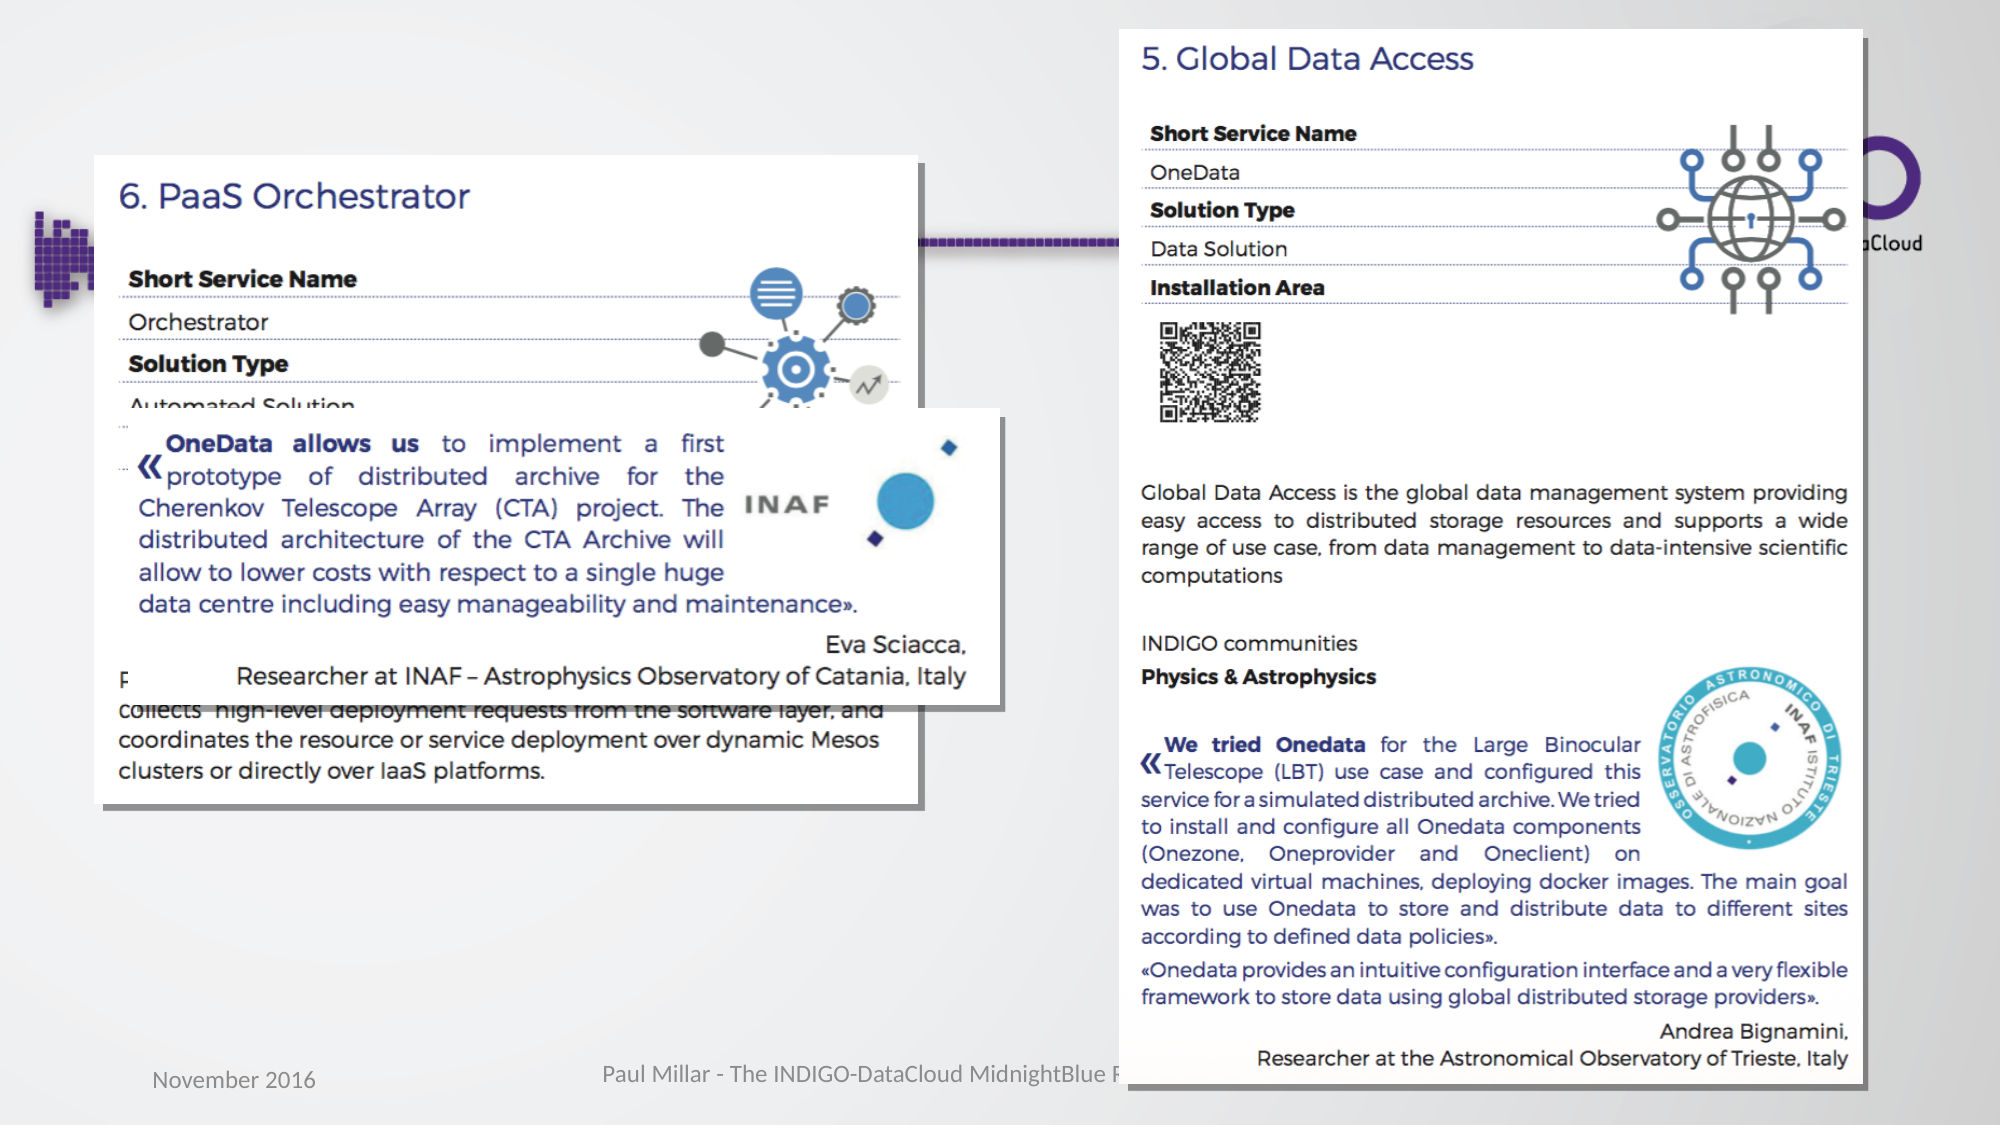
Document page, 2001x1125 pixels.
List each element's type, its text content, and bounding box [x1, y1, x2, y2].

slide_number November 2016 [137, 1048, 588, 1109]
footer Paul Millar - The INDIGO-DataCloud MidnightBlue Release [587, 1042, 1413, 1103]
slide_number <number> [1702, 1093, 1863, 1102]
picture [0, 0, 2000, 1125]
